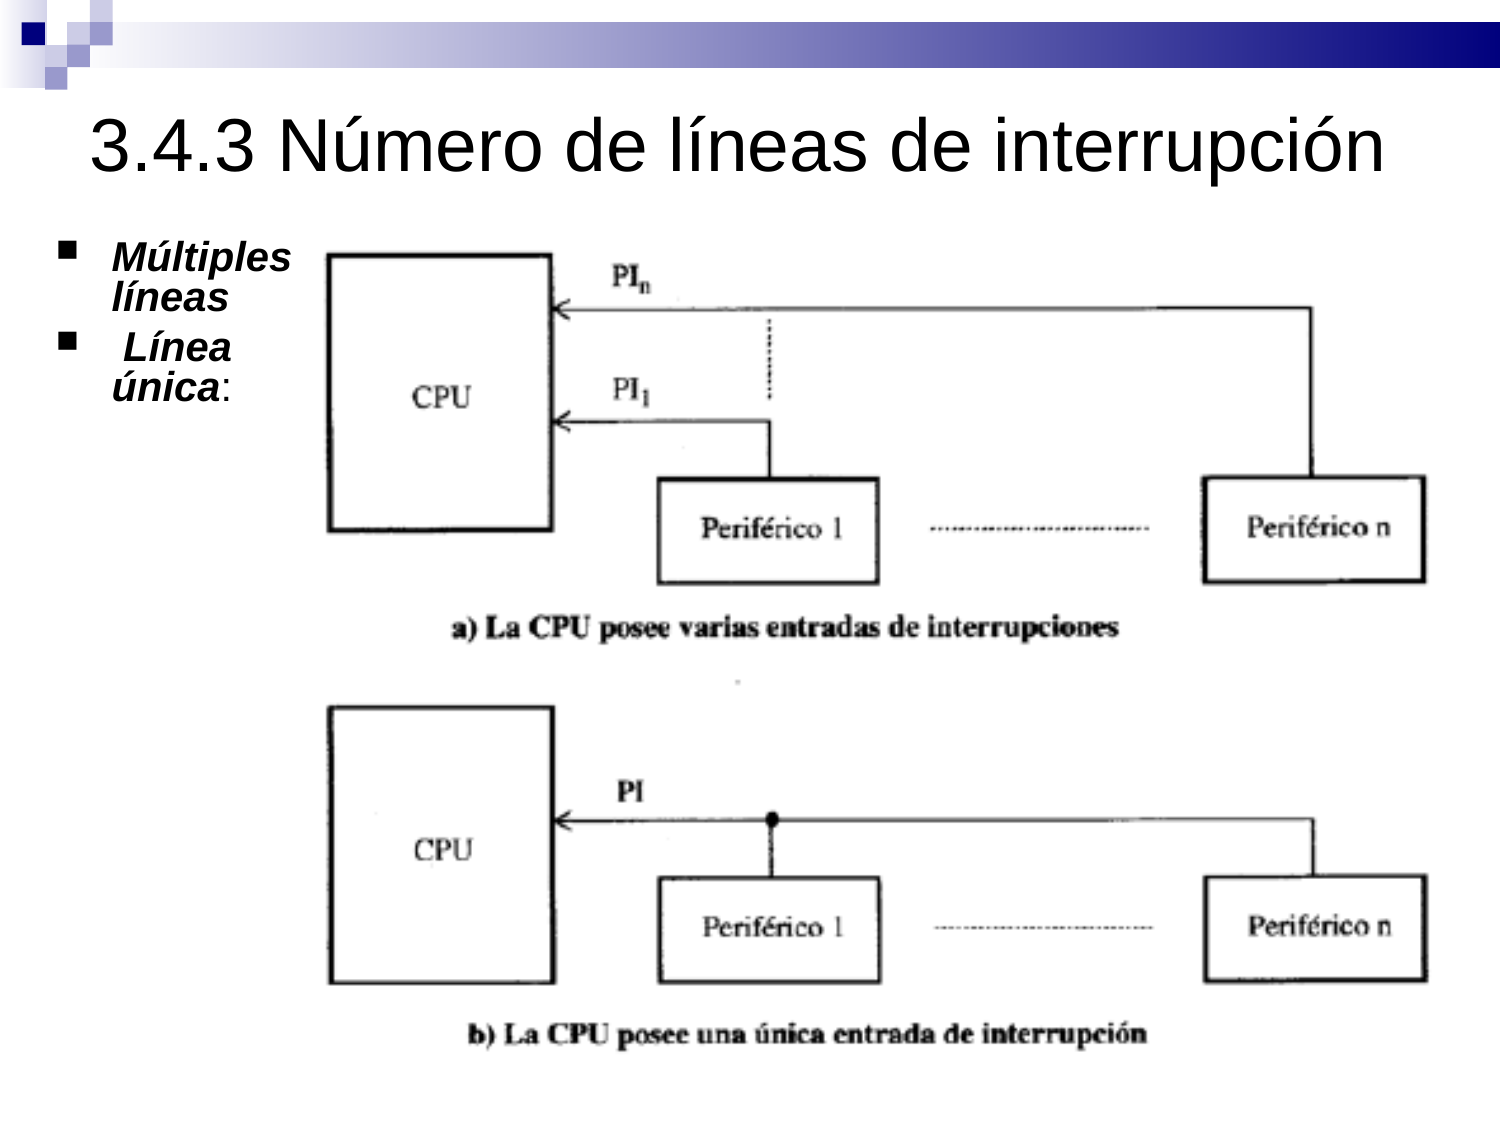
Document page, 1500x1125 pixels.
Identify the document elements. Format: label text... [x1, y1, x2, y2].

title 3.4.3 Número de líneas de interrupción [75, 74, 1426, 209]
list Múltiples líneas Línea única: [41, 231, 312, 433]
picture [312, 231, 1447, 1067]
